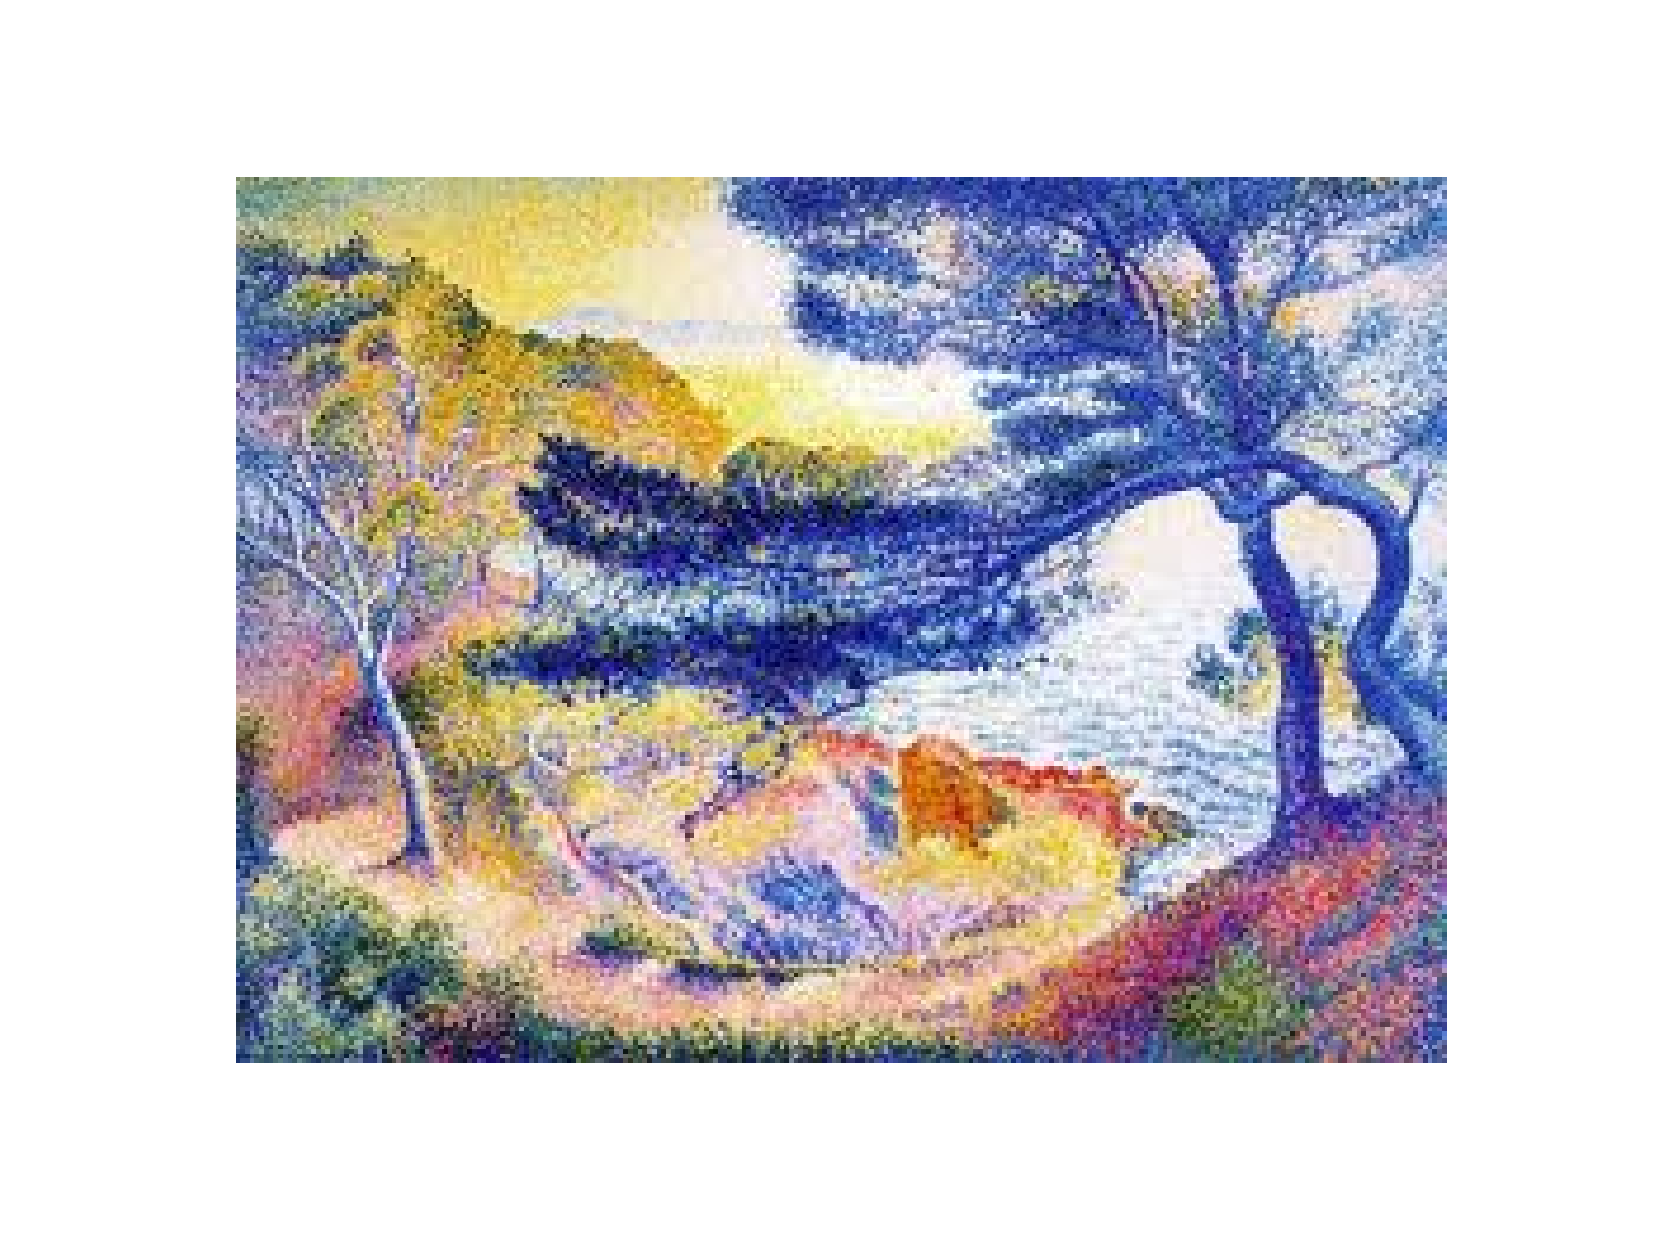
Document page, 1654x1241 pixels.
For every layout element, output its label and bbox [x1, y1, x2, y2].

picture [236, 177, 1447, 1063]
